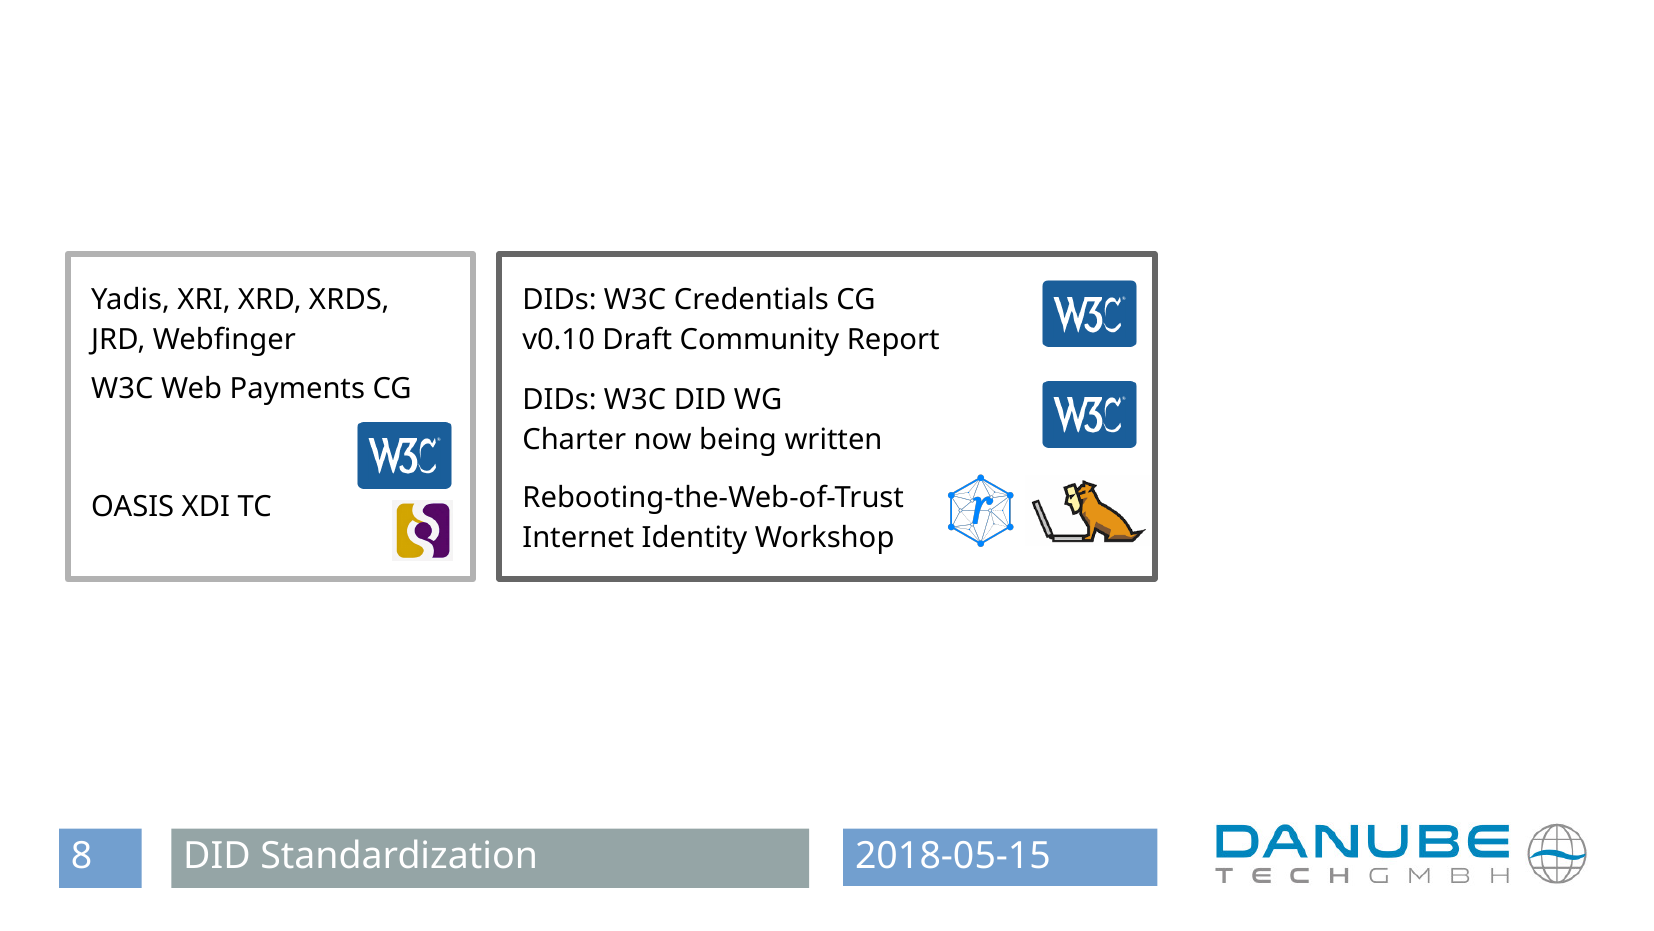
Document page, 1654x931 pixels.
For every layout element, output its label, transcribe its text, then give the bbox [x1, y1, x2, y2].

text_box OASIS XDI TC [76, 477, 461, 561]
text_box DIDs: W3C DID WG Charter now being written [507, 371, 922, 455]
picture [347, 411, 462, 497]
text_box Yadis, XRI, XRD, XRDS, JRD, Webfinger [76, 270, 438, 355]
picture [1025, 475, 1152, 547]
picture [1032, 270, 1147, 355]
text_box DIDs: W3C Credentials CG v0.10 Draft Community Report [507, 270, 988, 355]
picture [1206, 814, 1595, 892]
text_box Rebooting-the-Web-of-Trust Internet Identity Workshop [507, 468, 934, 553]
picture [944, 472, 1016, 549]
picture [1032, 370, 1147, 456]
text_box W3C Web Payments CG [76, 359, 461, 443]
